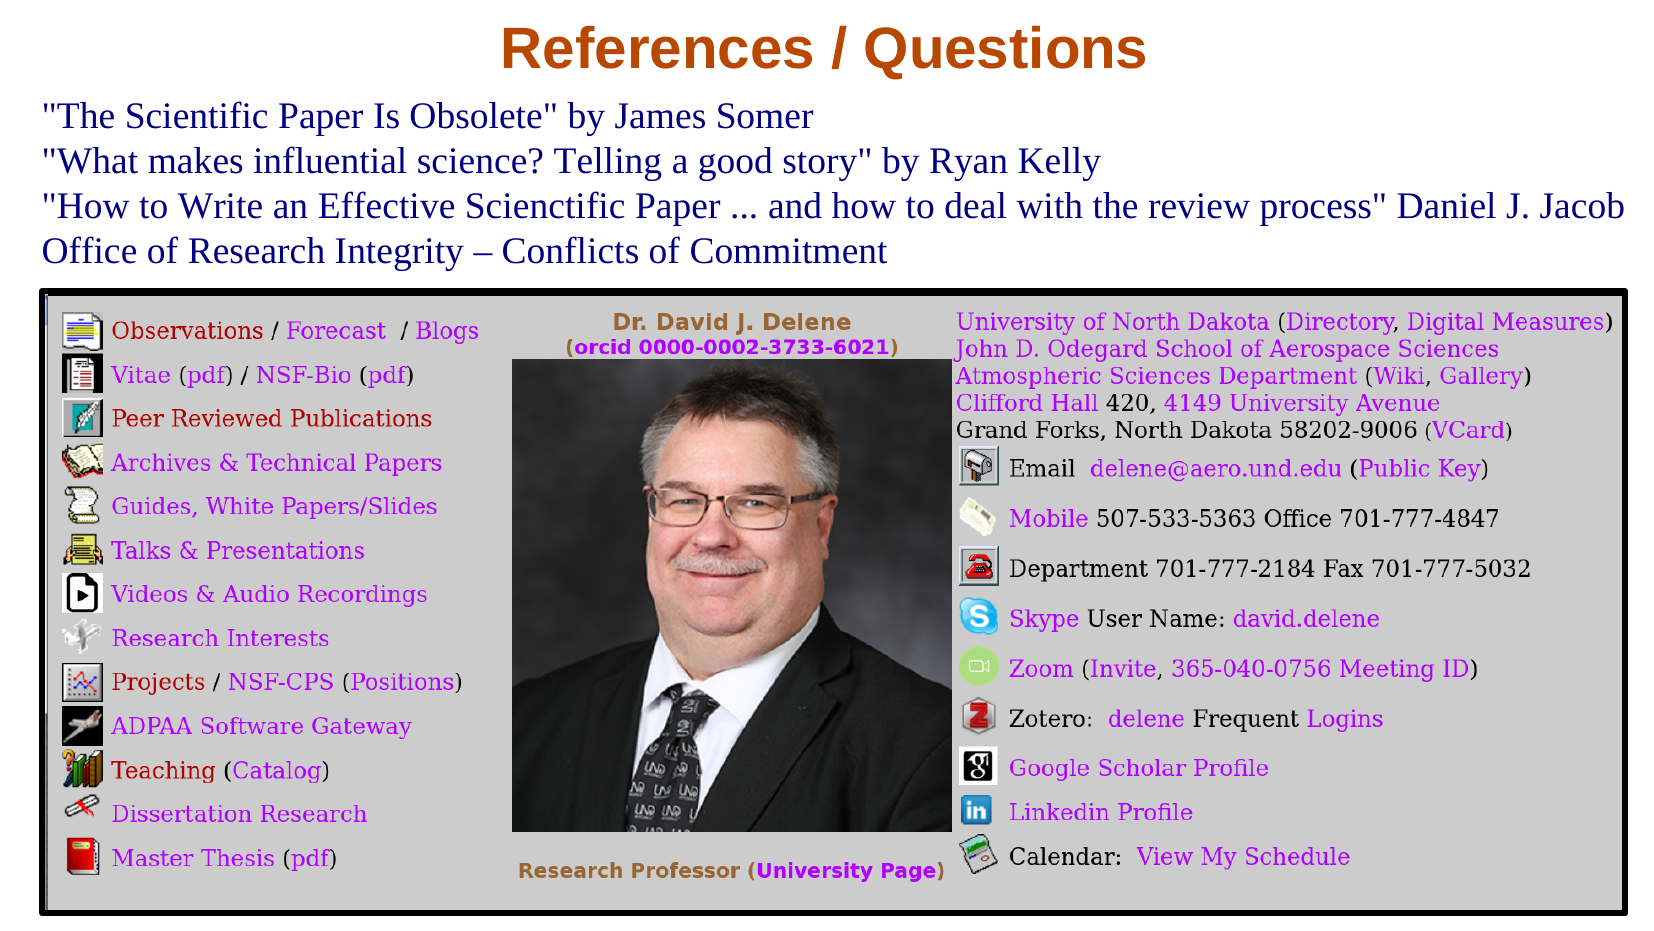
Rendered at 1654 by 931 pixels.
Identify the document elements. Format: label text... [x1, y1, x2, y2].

picture [45, 294, 1623, 911]
text_box References / Questions [0, 2, 1651, 83]
text_box "The Scientific Paper Is Obsolete" by James Somer "What makes influential science? Telling a good story" by Ryan Kelly "How to Write an Effective Scienctific Paper ... and how to deal with the review process" Daniel J. Jacob Office of Research Integrity – Conflicts of Commitment [0, 83, 1654, 267]
